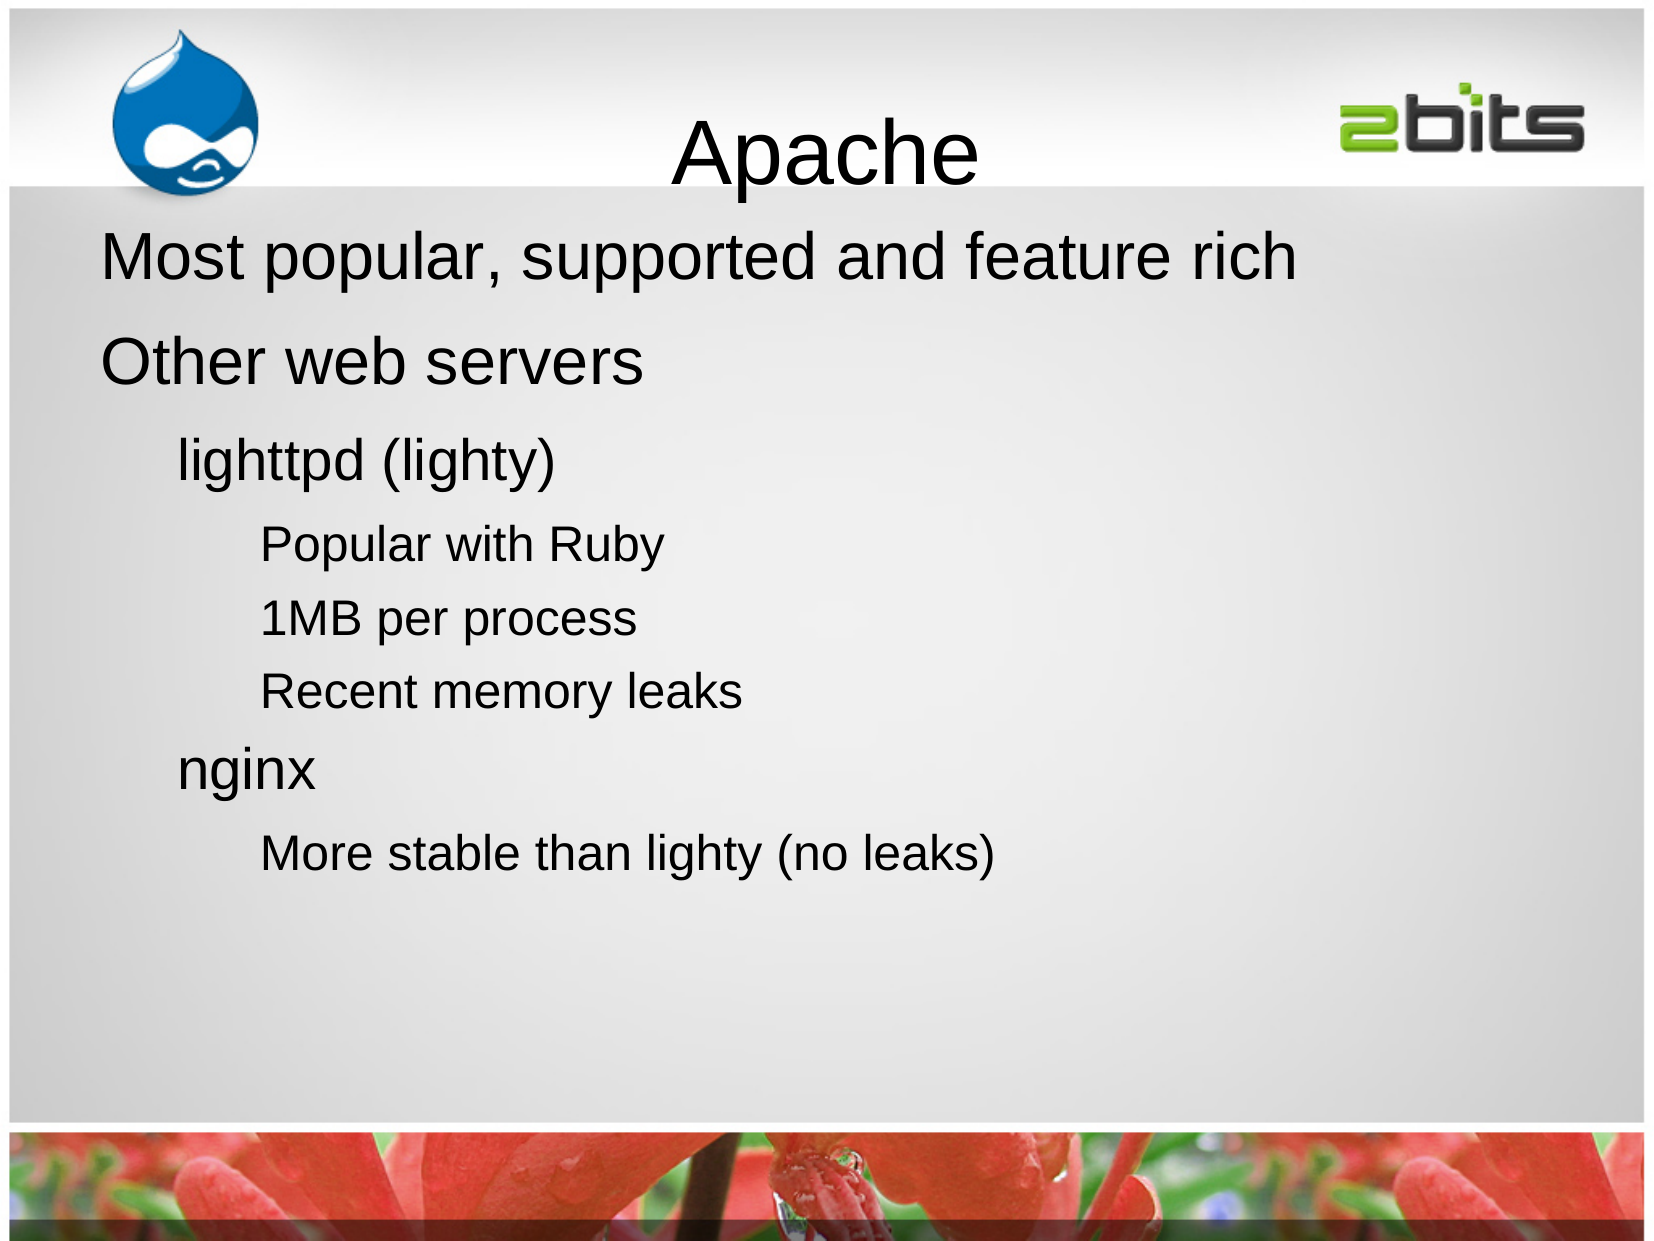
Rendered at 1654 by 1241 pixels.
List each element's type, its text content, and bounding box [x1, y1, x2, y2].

title Apache [82, 56, 1571, 219]
list Most popular, supported and feature rich Other web servers lighttpd (lighty) Popular with Ruby 1MB per process Recent memory leaks nginx More stable than lighty (no leaks) [82, 219, 1571, 1048]
picture [0, 0, 1654, 1241]
